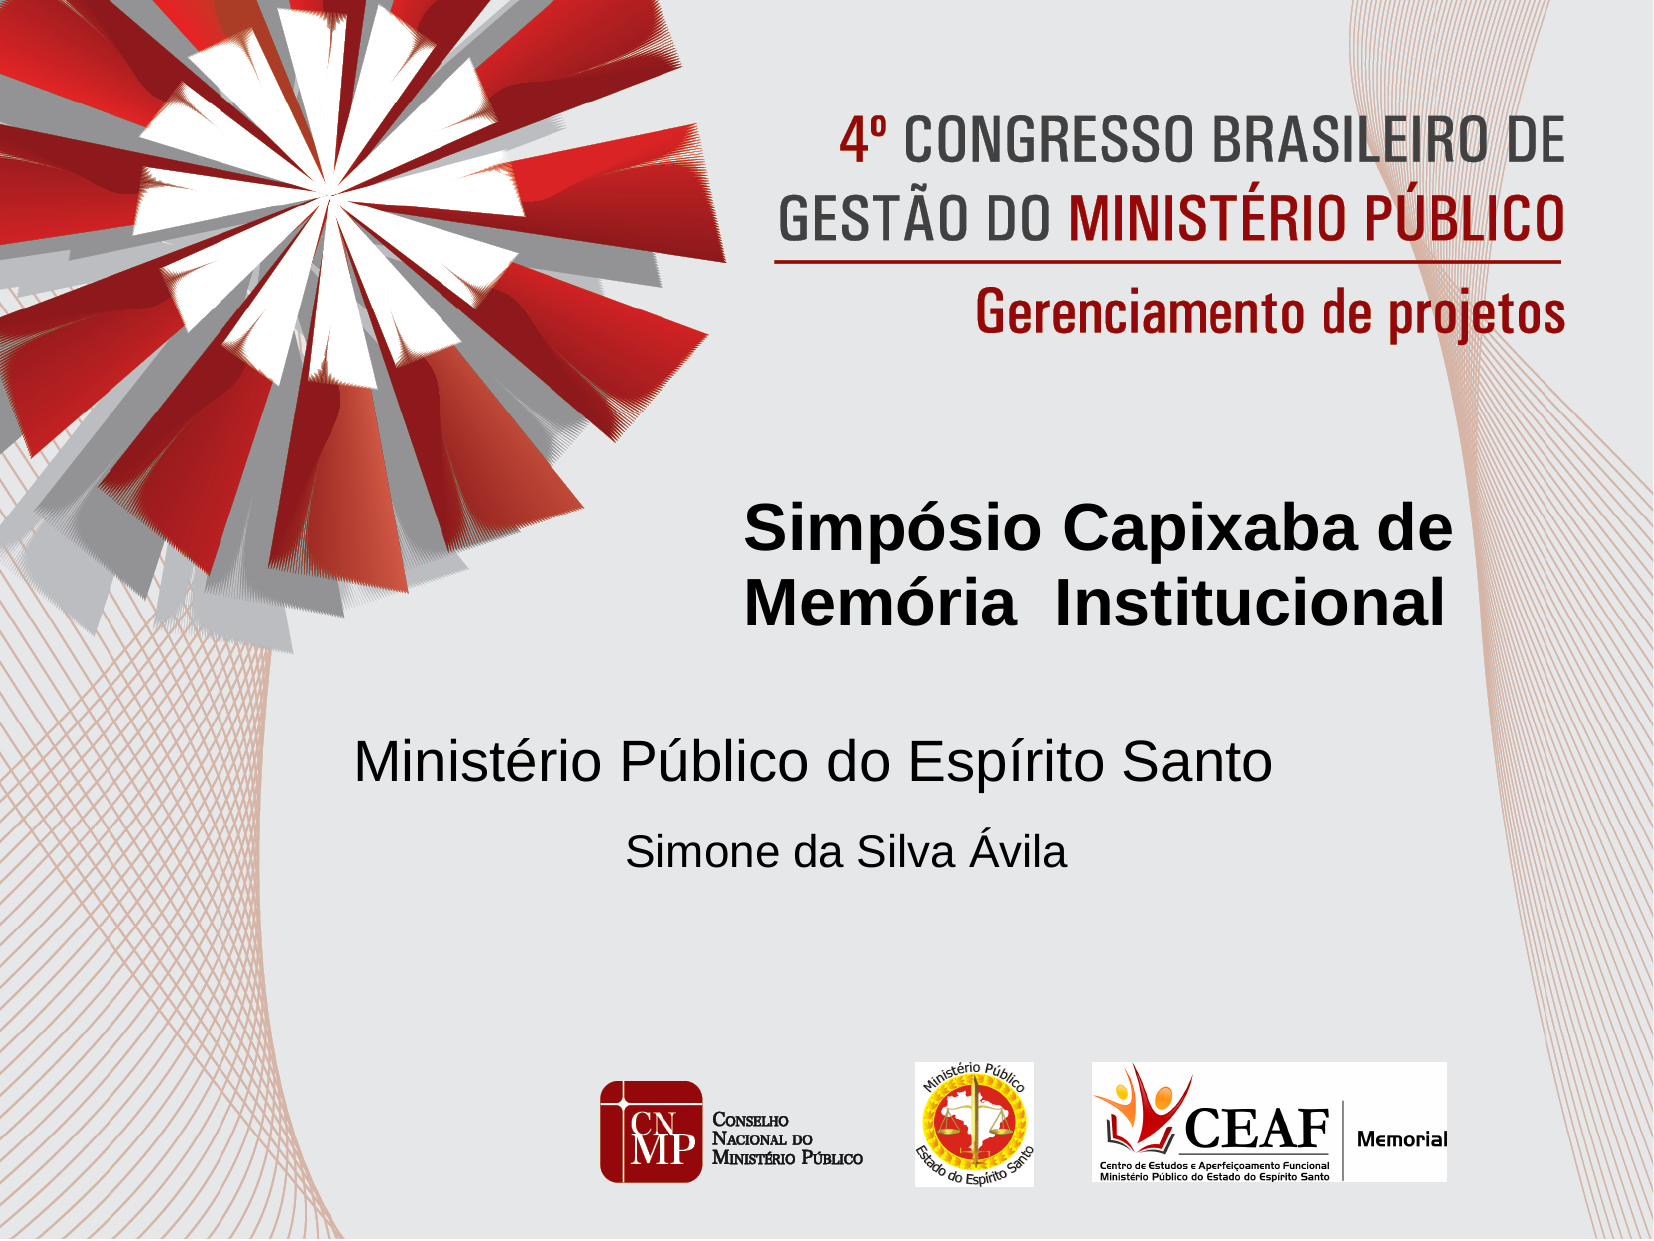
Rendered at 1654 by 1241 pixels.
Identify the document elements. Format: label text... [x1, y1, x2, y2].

text_box Simone da Silva Ávila [610, 743, 1615, 899]
text_box Simpósio Capixaba de Memória Institucional [729, 482, 1563, 665]
text_box Ministério Público do Espírito Santo [338, 625, 1537, 1003]
picture [0, 0, 1654, 1239]
